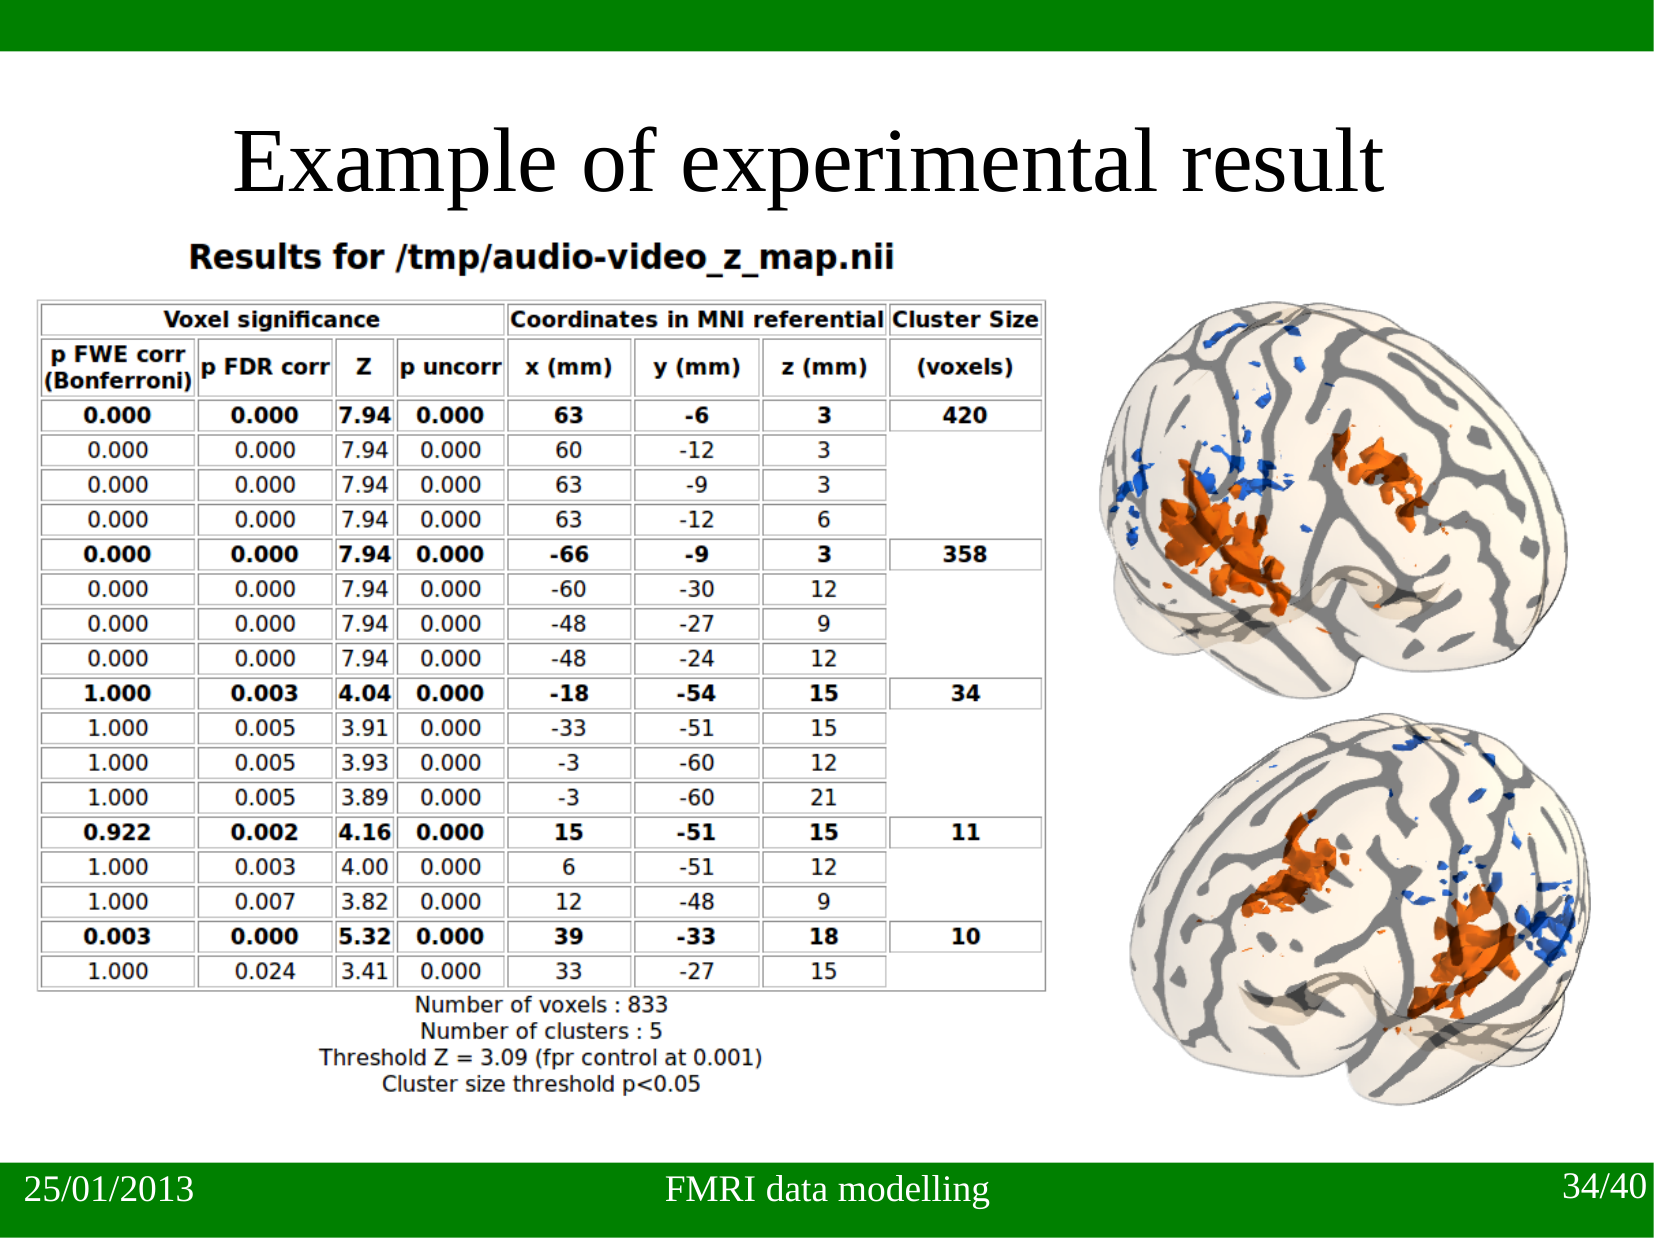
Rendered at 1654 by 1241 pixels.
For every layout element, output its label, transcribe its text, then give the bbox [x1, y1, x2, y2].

title Example of experimental result [157, 64, 1463, 257]
picture [26, 233, 1064, 1103]
picture [1085, 295, 1622, 1123]
